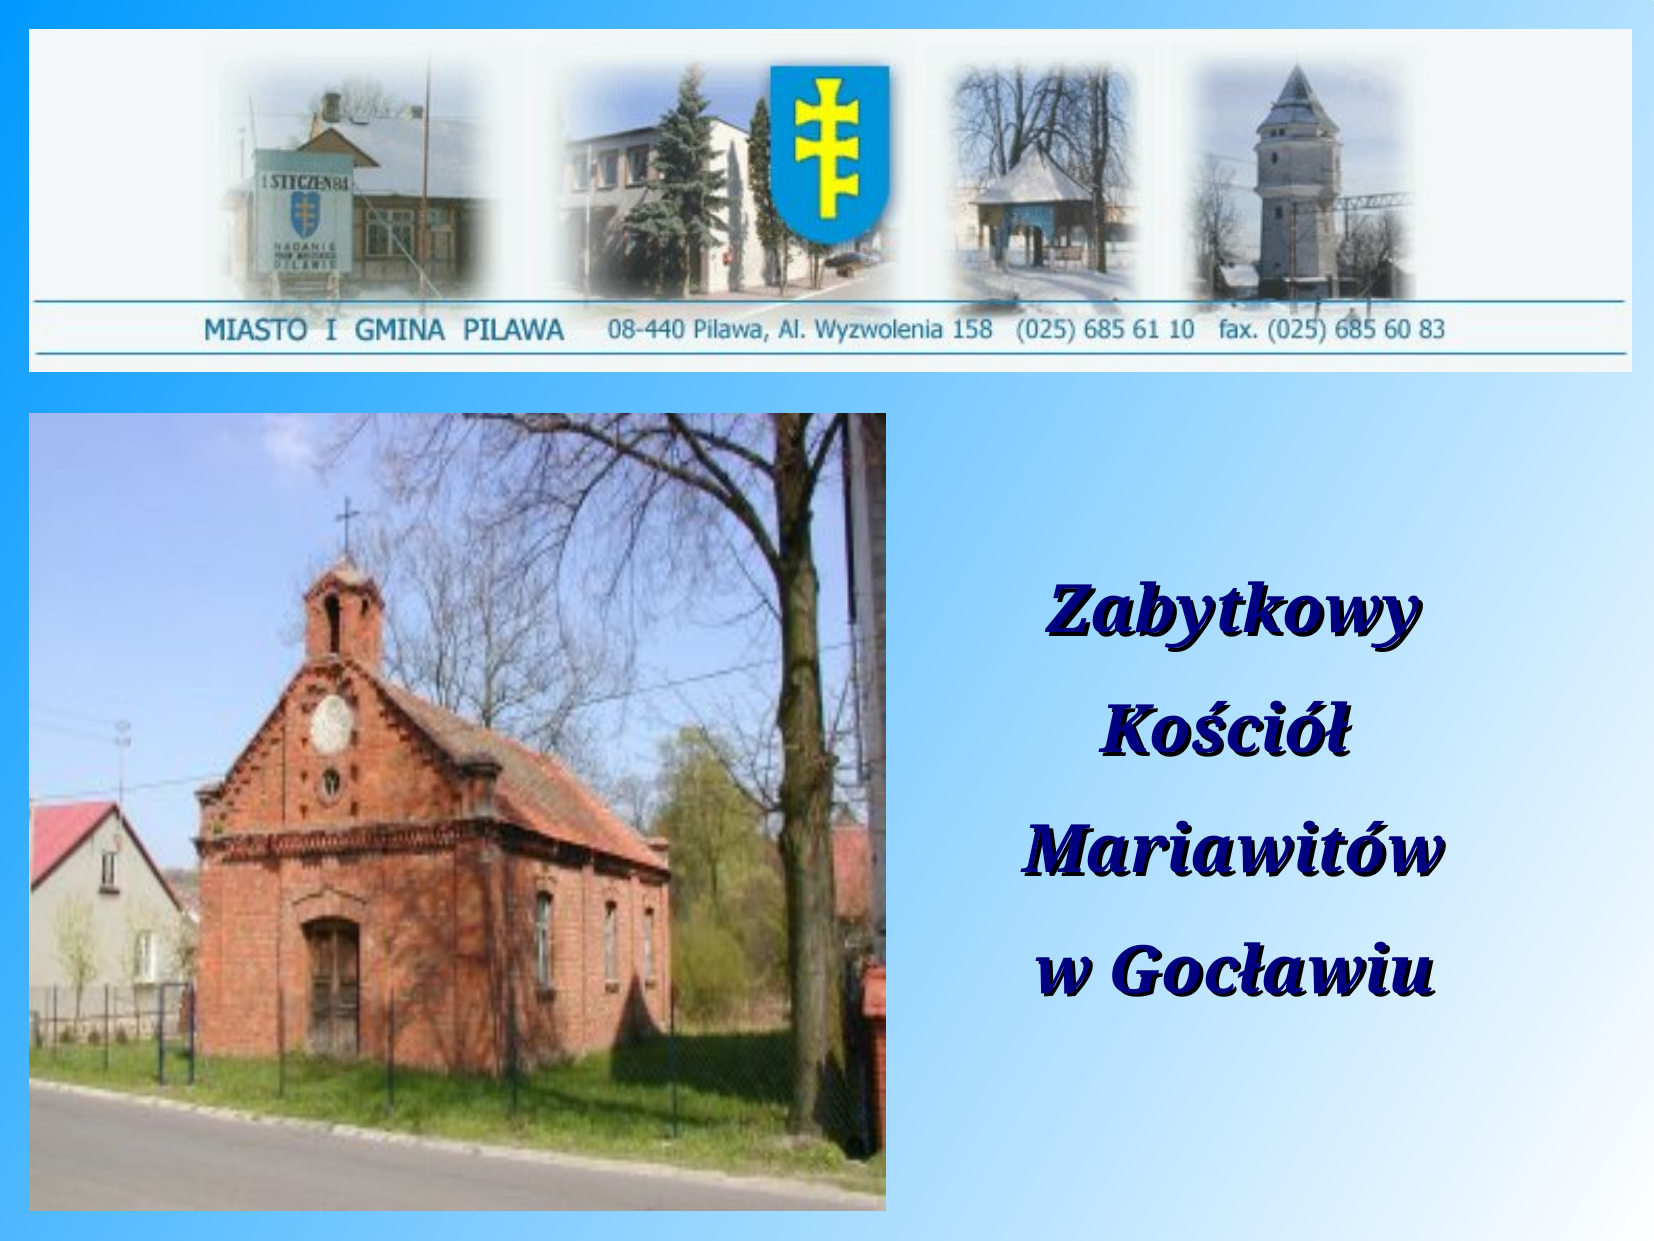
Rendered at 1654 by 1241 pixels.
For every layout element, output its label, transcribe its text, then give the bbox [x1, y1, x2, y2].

list Zabytkowy Kościół Mariawitów w Gocławiu [915, 561, 1535, 1127]
picture [29, 29, 1632, 372]
picture [29, 413, 886, 1211]
